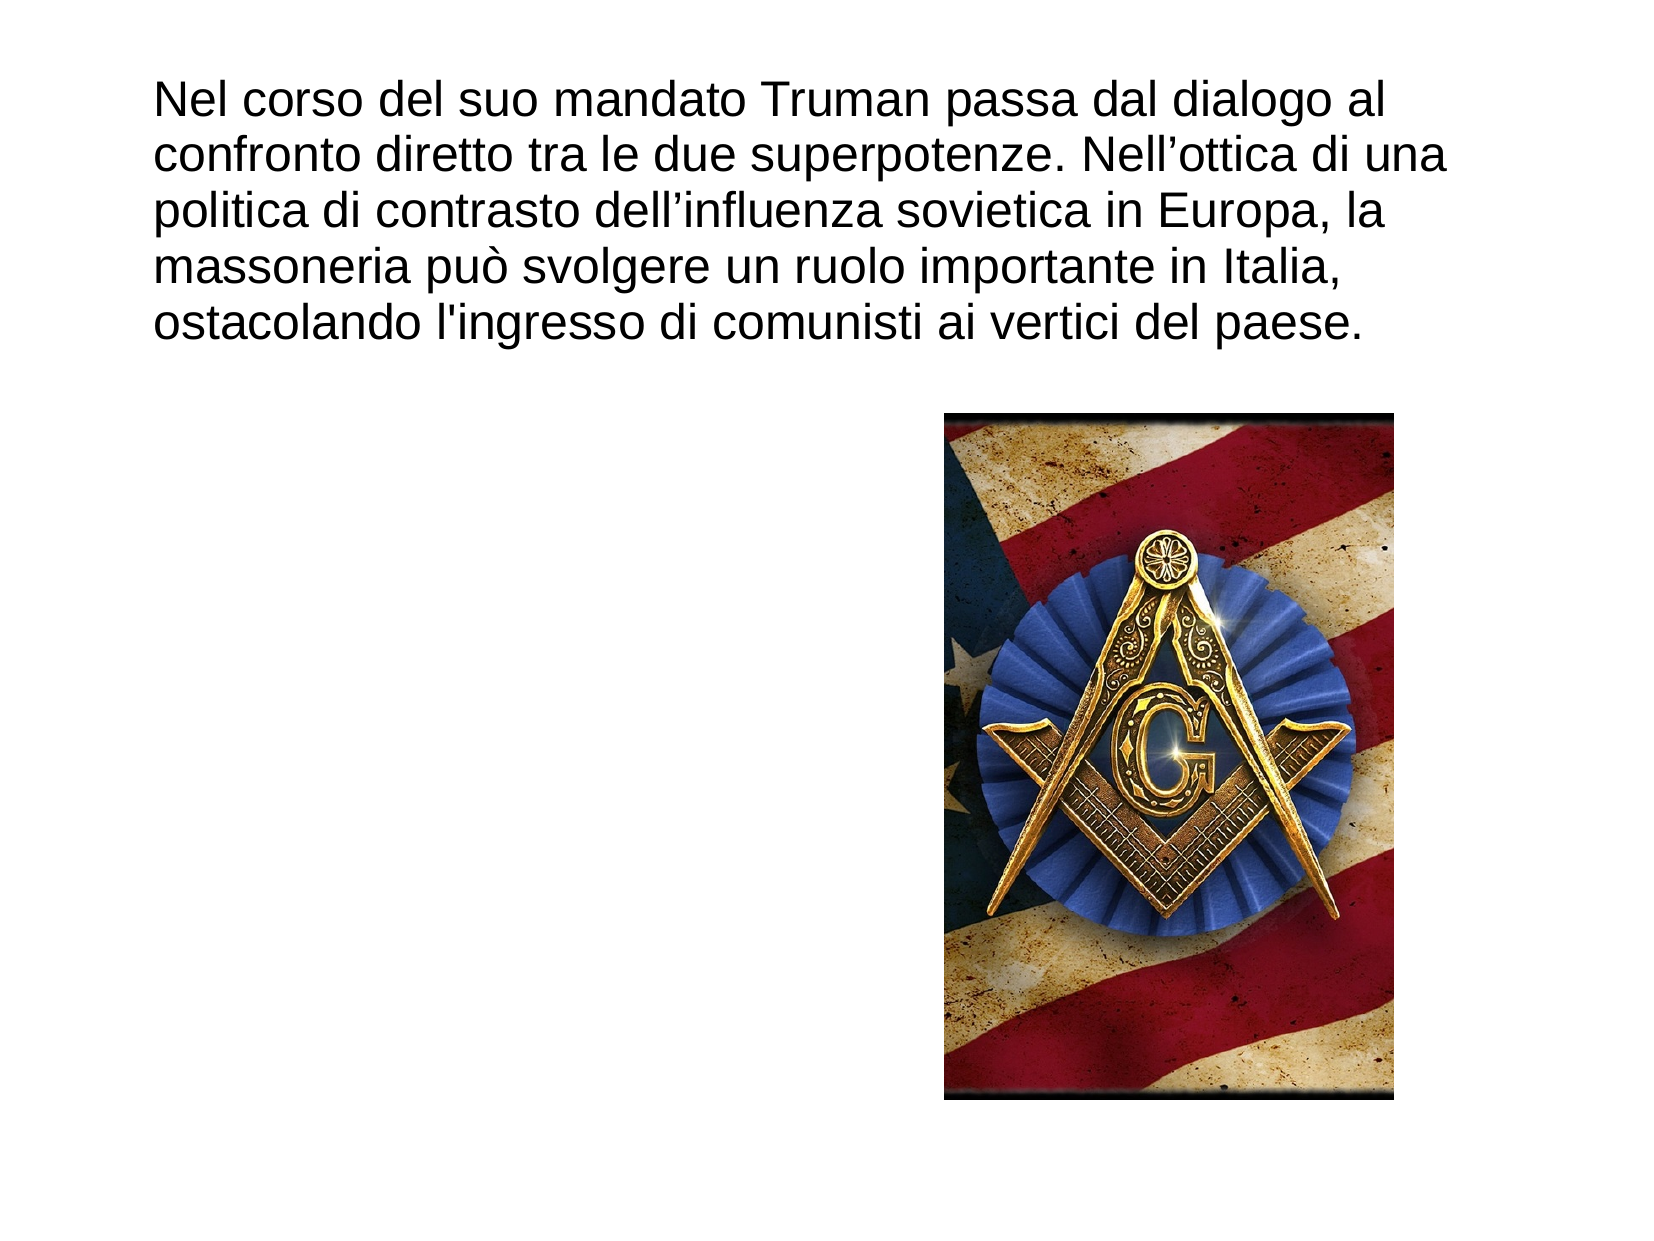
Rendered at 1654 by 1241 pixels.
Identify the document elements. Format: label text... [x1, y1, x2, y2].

picture [944, 413, 1394, 1100]
list Nel corso del suo mandato Truman passa dal dialogo al confronto diretto tra le due superpotenze. Nell’ottica di una politica di contrasto dell’influenza sovietica in Europa, la massoneria può svolgere un ruolo importante in Italia, ostacolando l'ingresso di comunisti ai vertici del paese. [82, 70, 1571, 1170]
